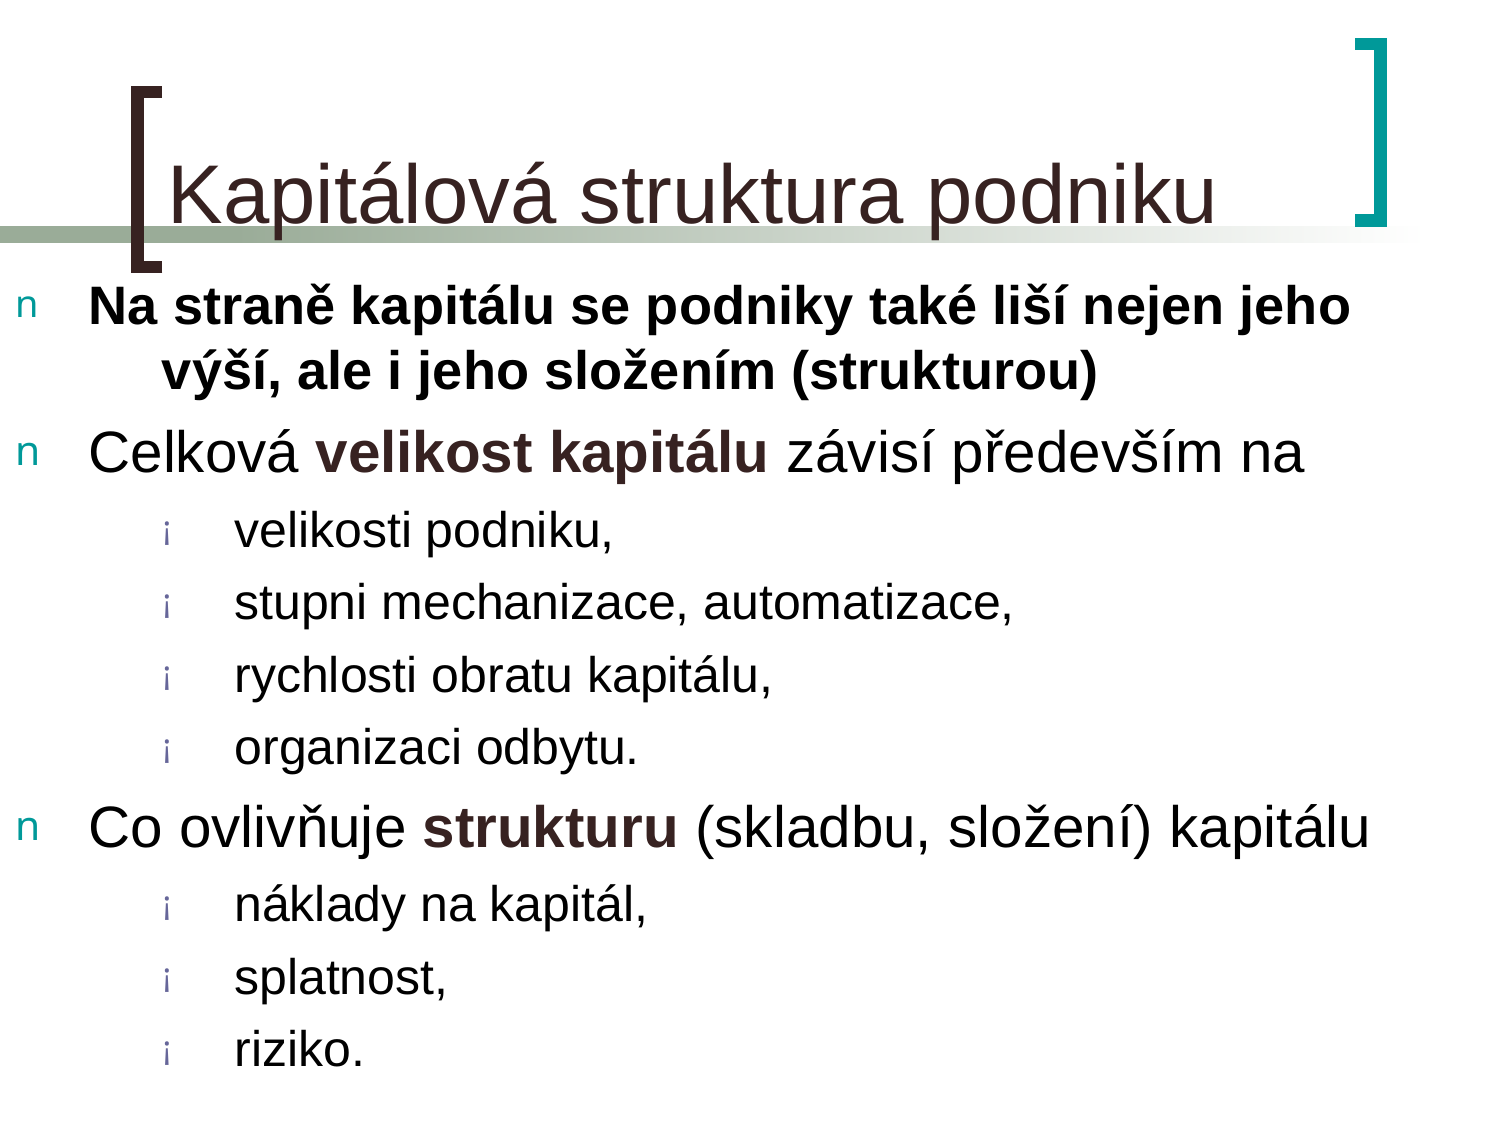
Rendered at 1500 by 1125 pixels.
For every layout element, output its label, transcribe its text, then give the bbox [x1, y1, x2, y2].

list Na straně kapitálu se podniky také liší nejen jeho výší, ale i jeho složením (strukturou) Celková velikost kapitálu závisí především na velikosti podniku, stupni mechanizace, automatizace, rychlosti obratu kapitálu, organizaci odbytu. Co ovlivňuje strukturu (skladbu, složení) kapitálu náklady na kapitál, splatnost, riziko. [0, 262, 1500, 1125]
title Kapitálová struktura podniku [152, 15, 1328, 248]
